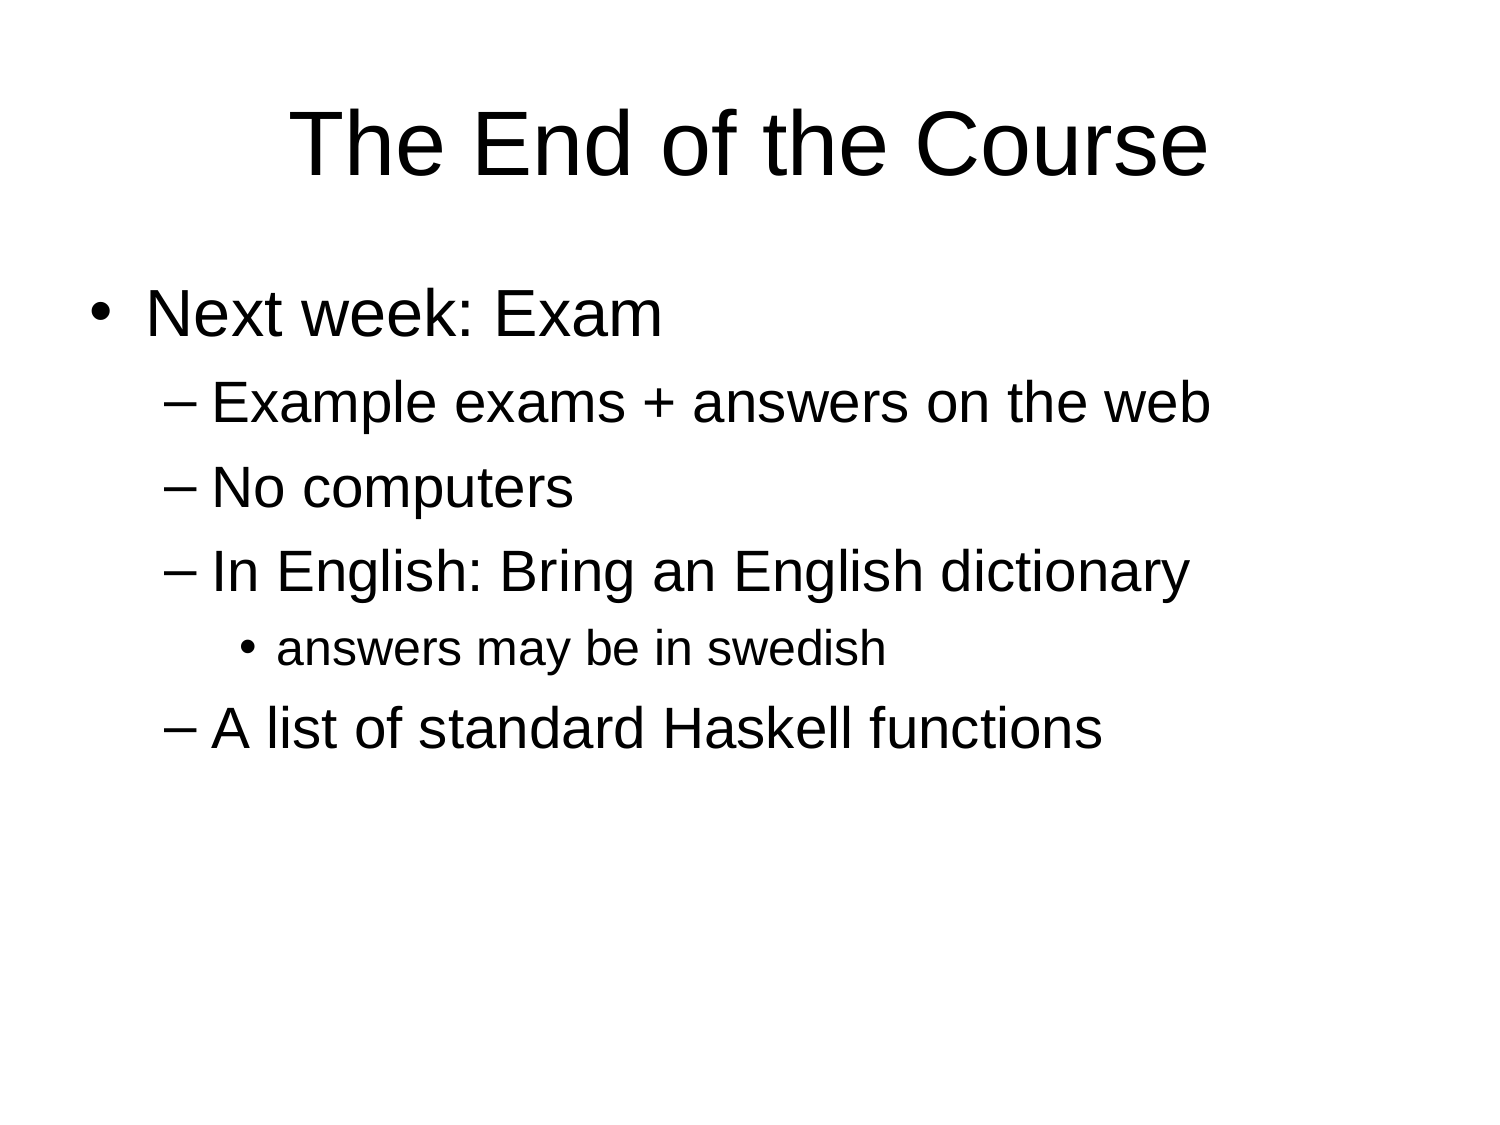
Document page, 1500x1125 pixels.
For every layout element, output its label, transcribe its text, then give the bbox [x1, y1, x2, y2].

list Next week: Exam Example exams + answers on the web No computers In English: Bring an English dictionary answers may be in swedish A list of standard Haskell functions [75, 262, 1426, 1005]
title The End of the Course [75, 45, 1426, 233]
